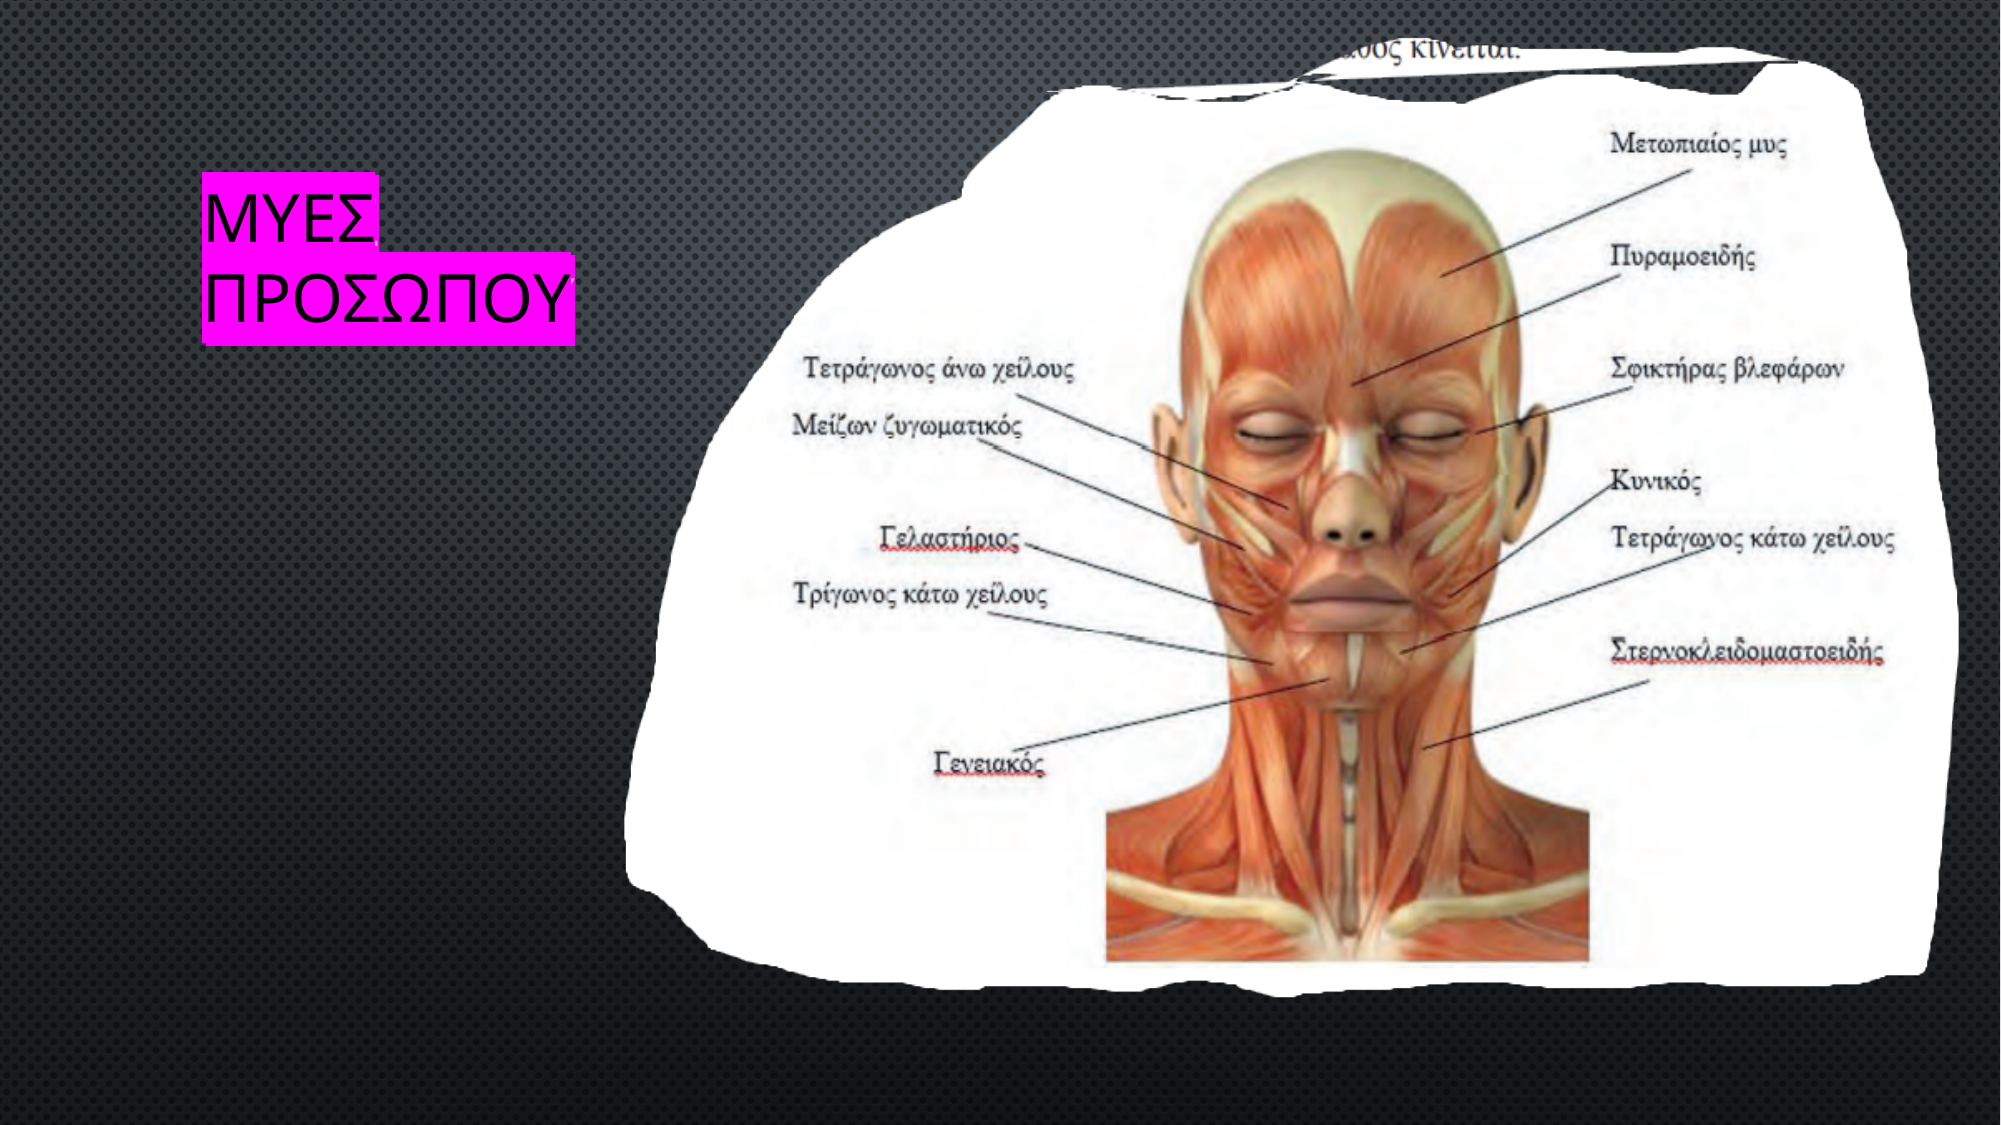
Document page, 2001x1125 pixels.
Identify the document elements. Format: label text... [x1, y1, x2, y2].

picture [616, 29, 1966, 1007]
title ΜΥΕΣ ΠΡΟΣΩΠΟΥ [187, 99, 597, 413]
